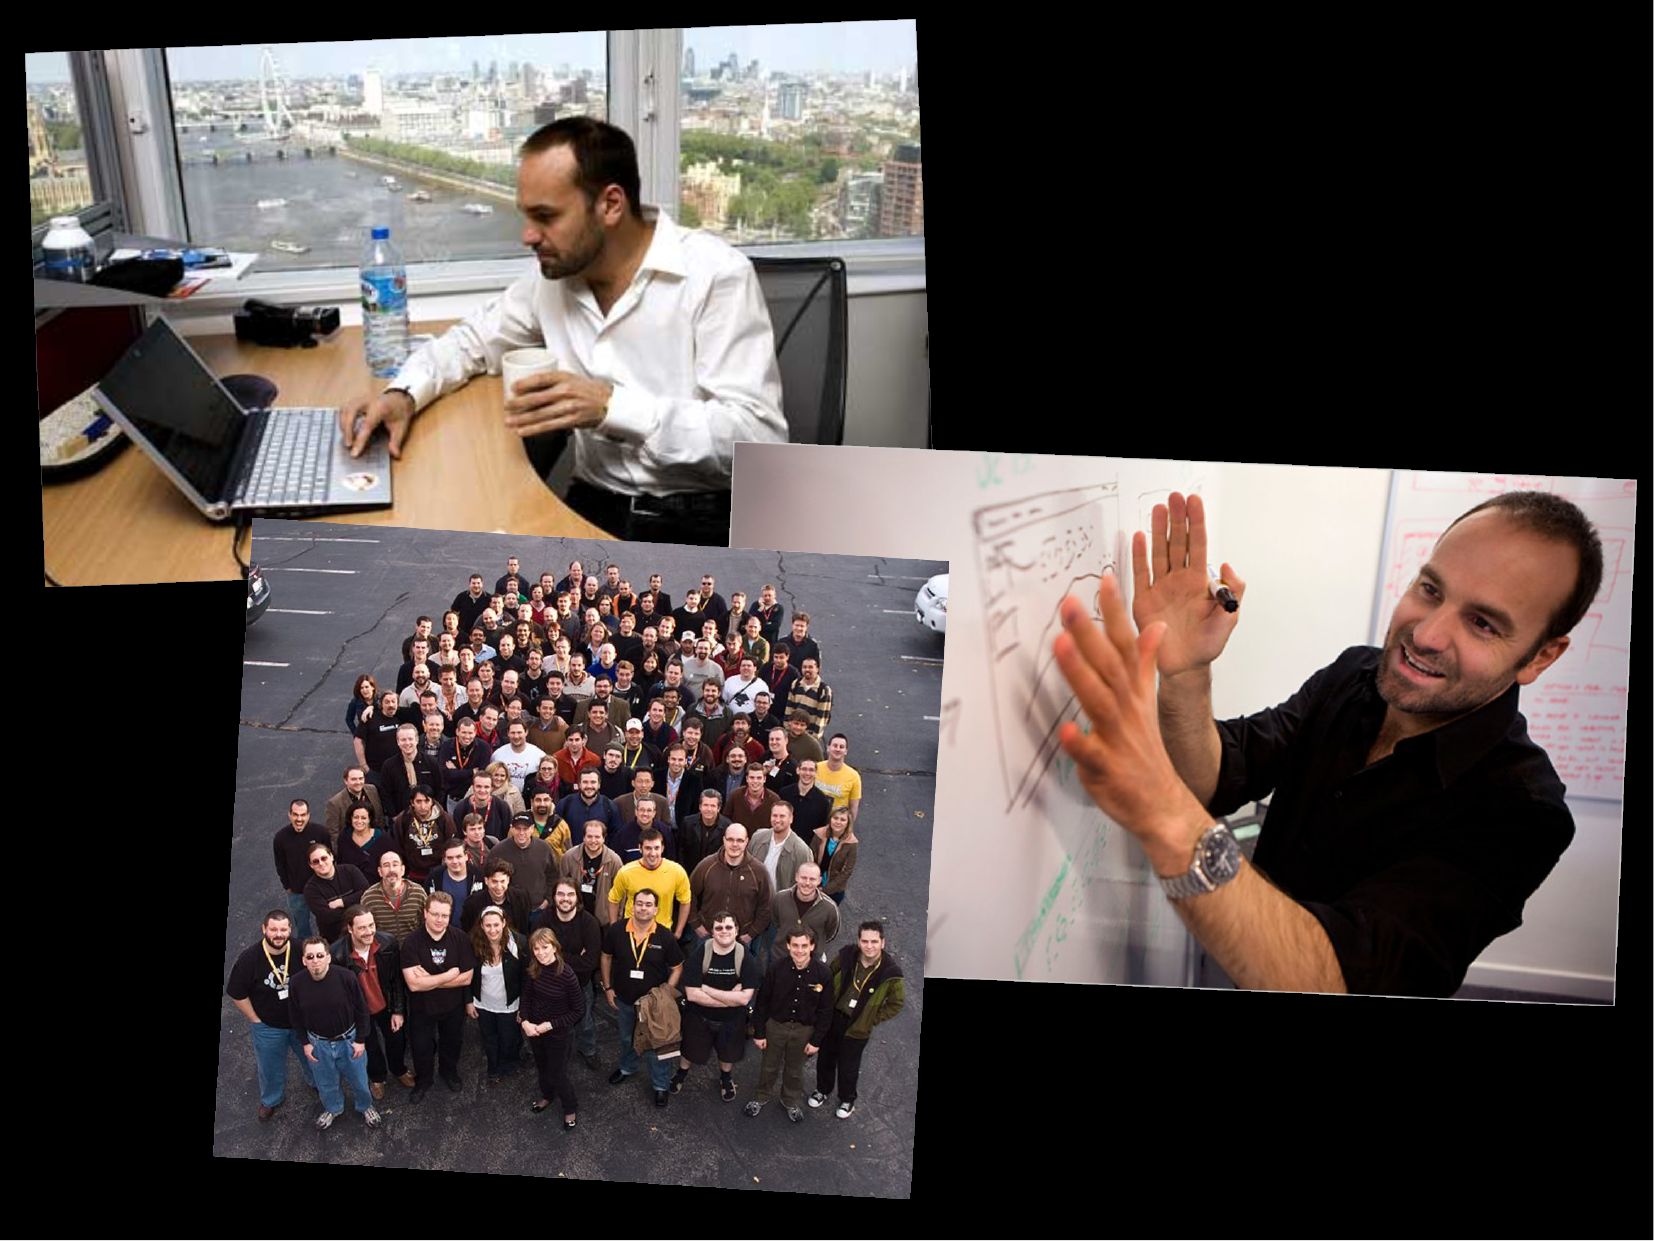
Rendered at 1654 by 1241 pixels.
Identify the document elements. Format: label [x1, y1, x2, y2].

text_box [0, 0, 1654, 1241]
picture [24, 18, 1637, 1199]
